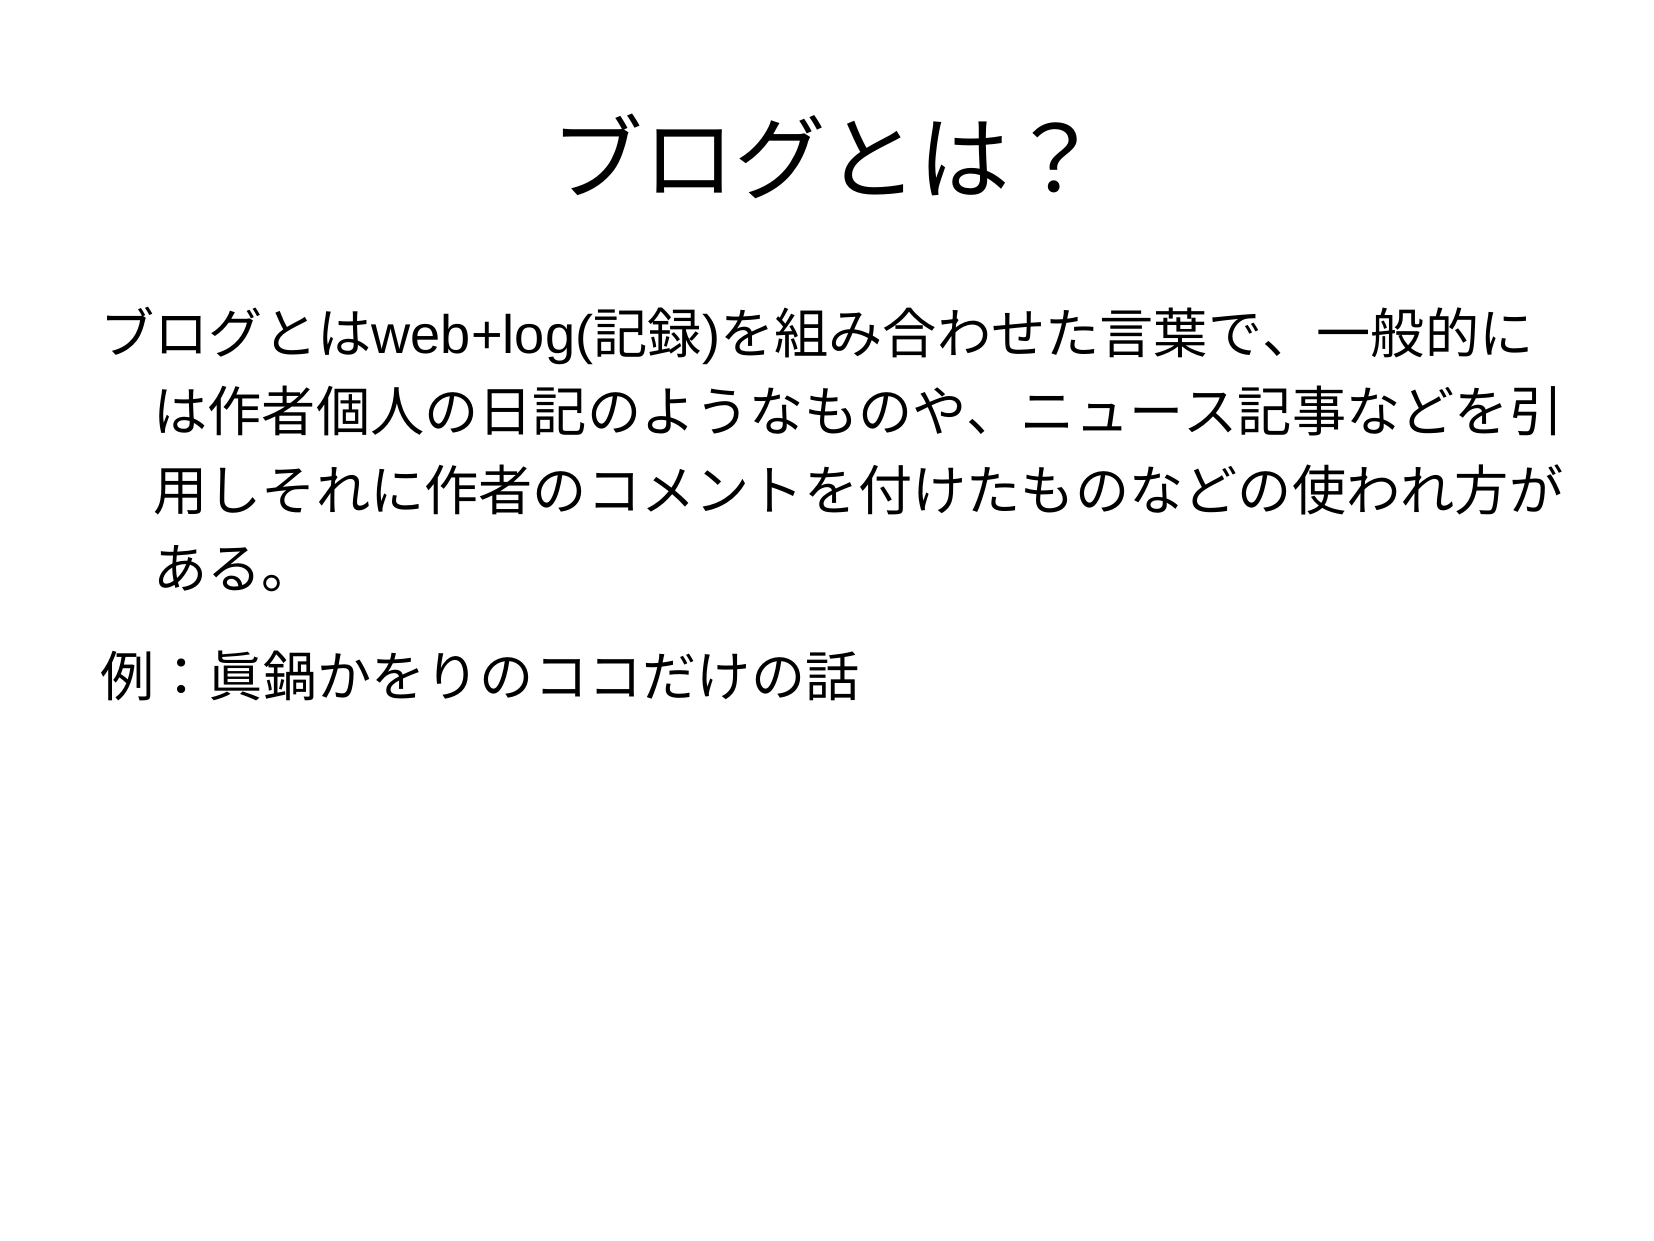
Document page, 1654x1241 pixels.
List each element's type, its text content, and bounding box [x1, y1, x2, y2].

title ブログとは？ [82, 49, 1571, 257]
picture [472, 578, 1207, 1182]
list ブログとはweb+log(記録)を組み合わせた言葉で、一般的には作者個人の日記のようなものや、ニュース記事などを引用しそれに作者のコメントを付けたものなどの使われ方がある。 例：眞鍋かをりのココだけの話 [82, 290, 1571, 1109]
